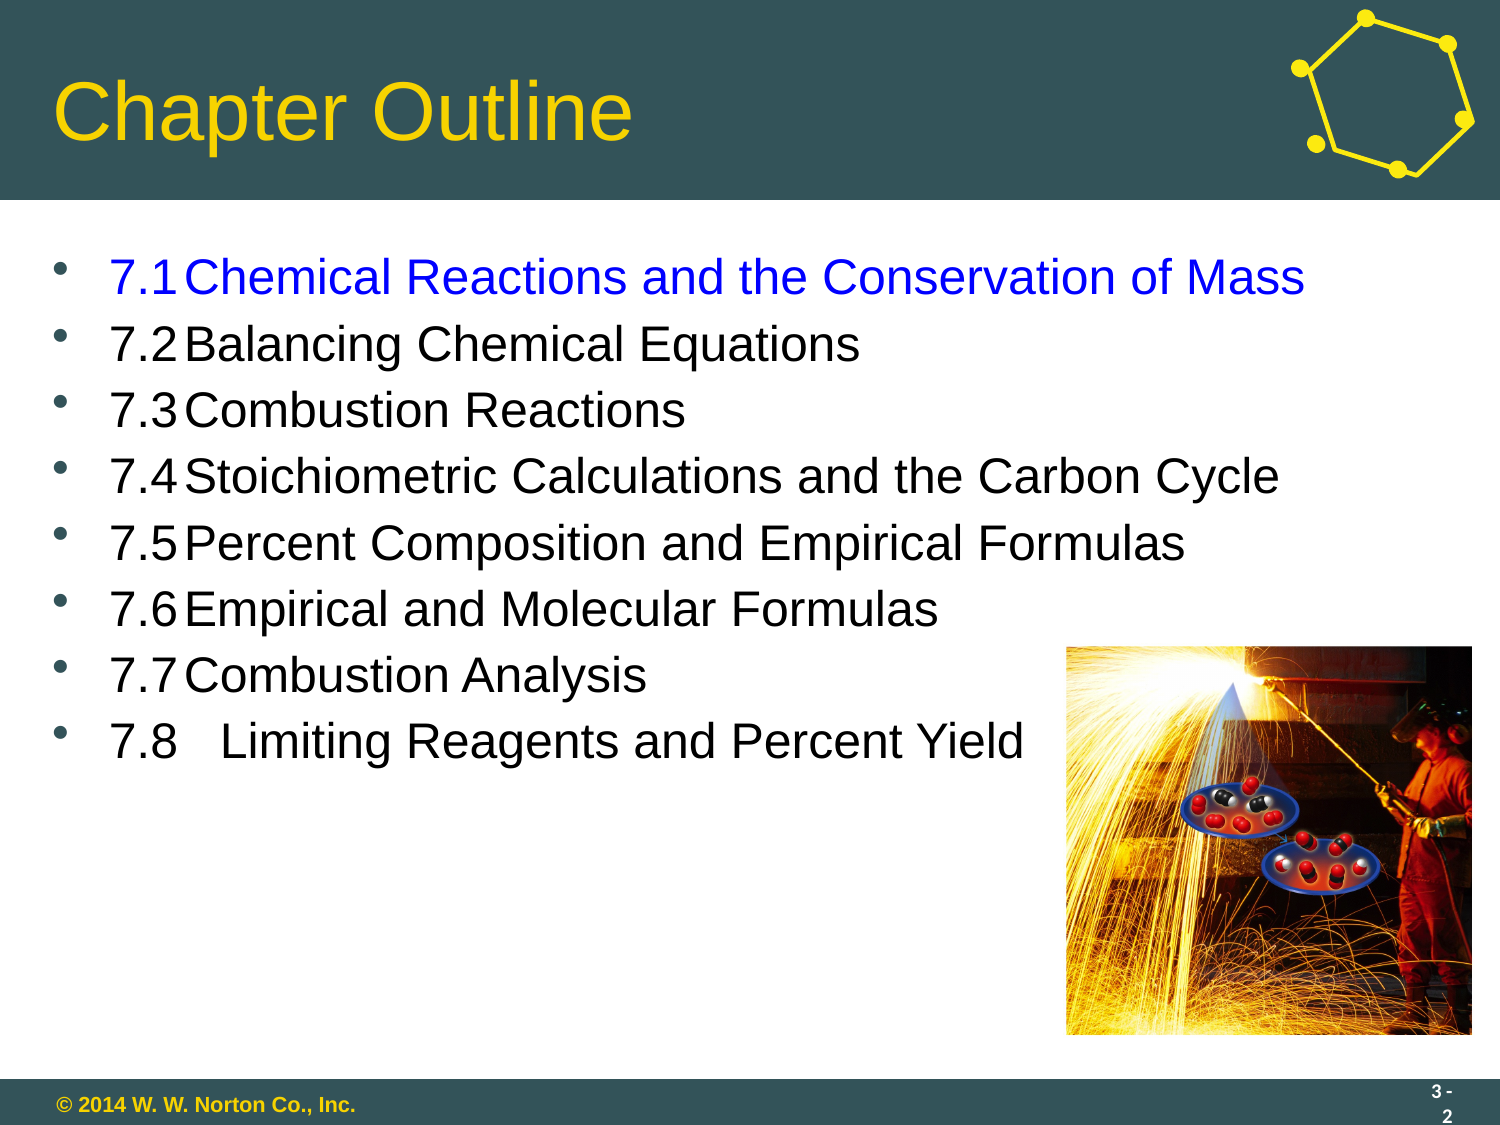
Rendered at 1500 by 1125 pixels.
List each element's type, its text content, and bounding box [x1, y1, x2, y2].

picture [1063, 643, 1475, 1038]
slide_number 3 - <number> [1411, 1086, 1468, 1119]
title Chapter Outline [37, 19, 1118, 195]
list 7.1 Chemical Reactions and the Conservation of Mass 7.2 Balancing Chemical Equations 7.3 Combustion Reactions 7.4 Stoichiometric Calculations and the Carbon Cycle 7.5 Percent Composition and Empirical Formulas 7.6 Empirical and Molecular Formulas 7.7 Combustion Analysis 7.8 Limiting Reagents and Percent Yield [37, 237, 1363, 813]
